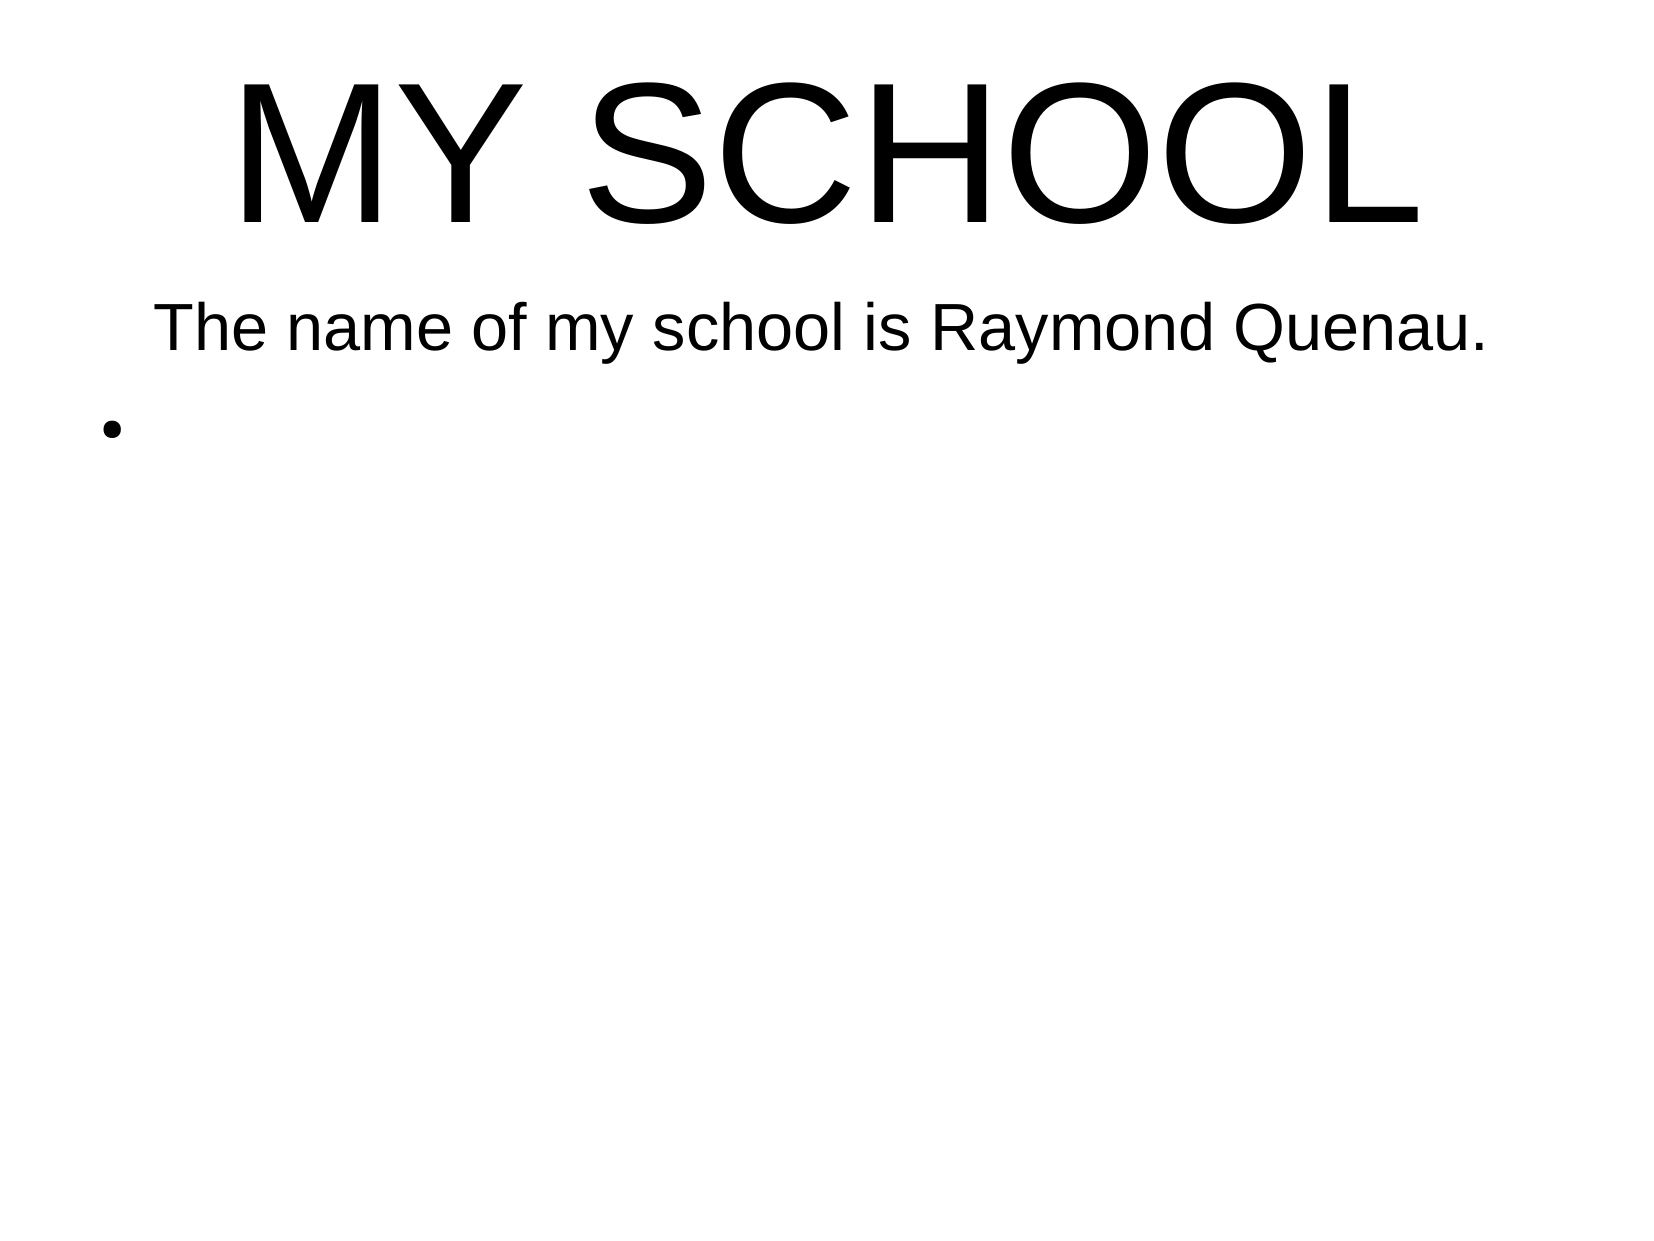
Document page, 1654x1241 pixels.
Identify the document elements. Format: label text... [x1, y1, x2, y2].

list The name of my school is Raymond Quenau. [82, 290, 1571, 1010]
title MY SCHOOL [82, 41, 1571, 265]
